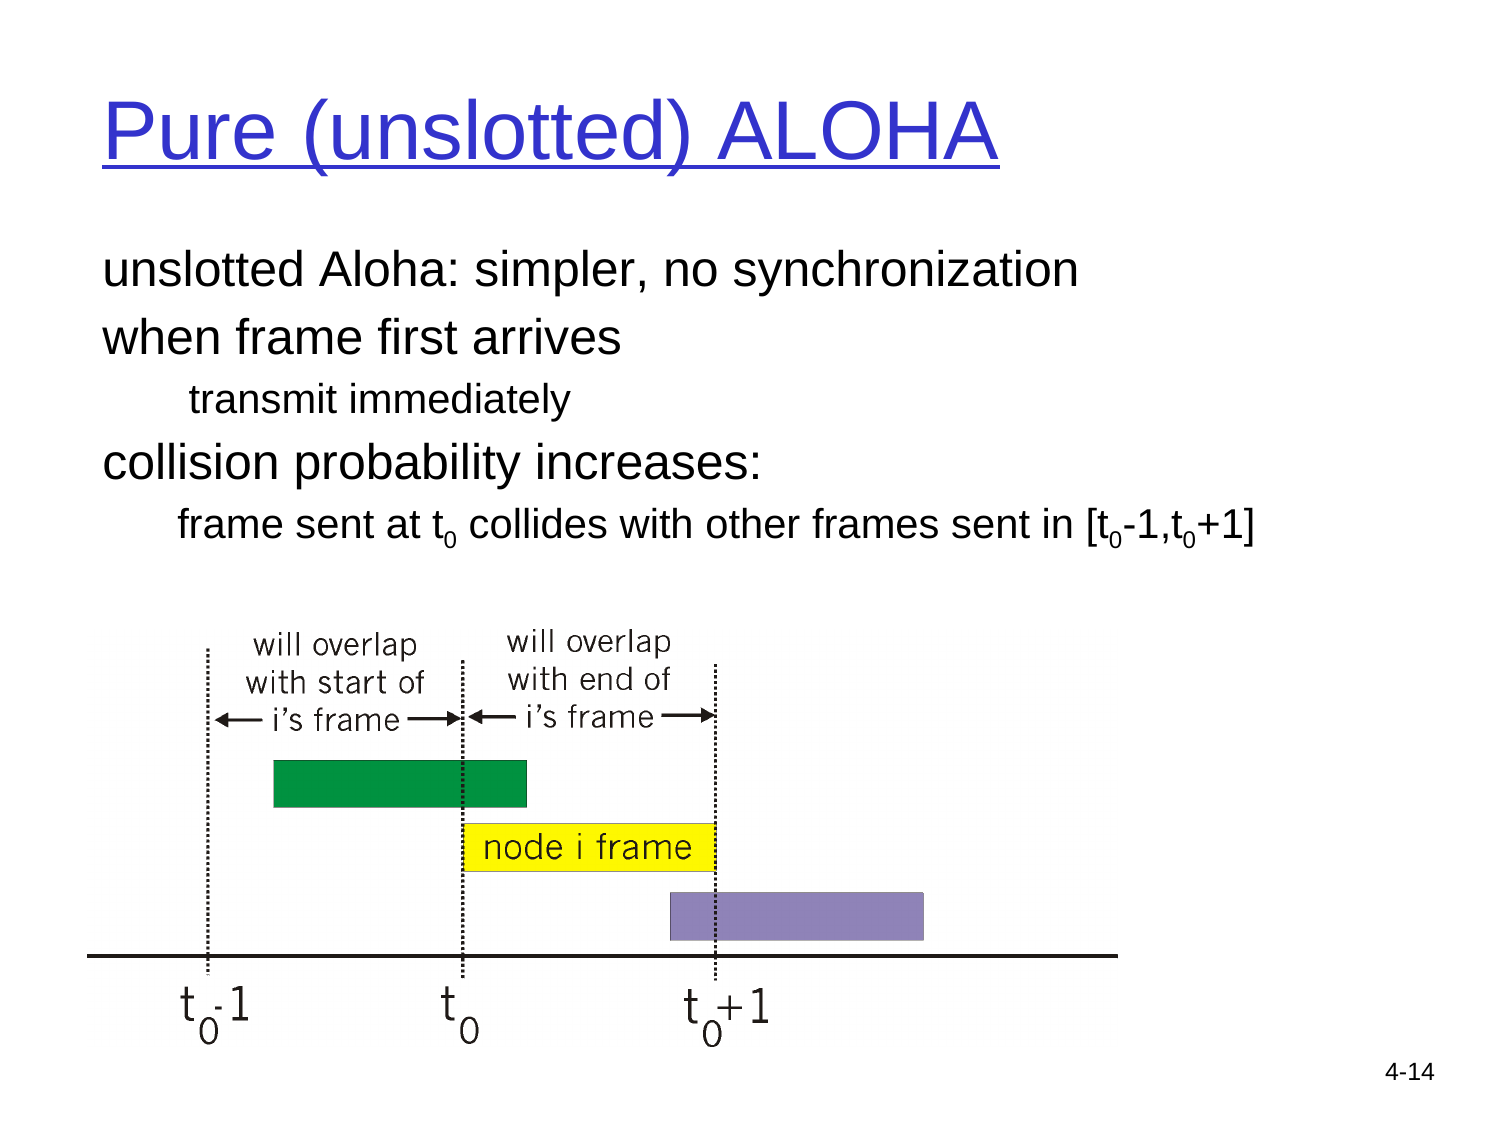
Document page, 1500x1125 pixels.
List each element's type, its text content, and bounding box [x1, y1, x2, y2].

list unslotted Aloha: simpler, no synchronization when frame first arrives transmit immediately collision probability increases: frame sent at t0 collides with other frames sent in [t0-1,t0+1] [87, 233, 1457, 996]
picture [87, 629, 1118, 1047]
title Pure (unslotted) ALOHA [87, 37, 1363, 225]
